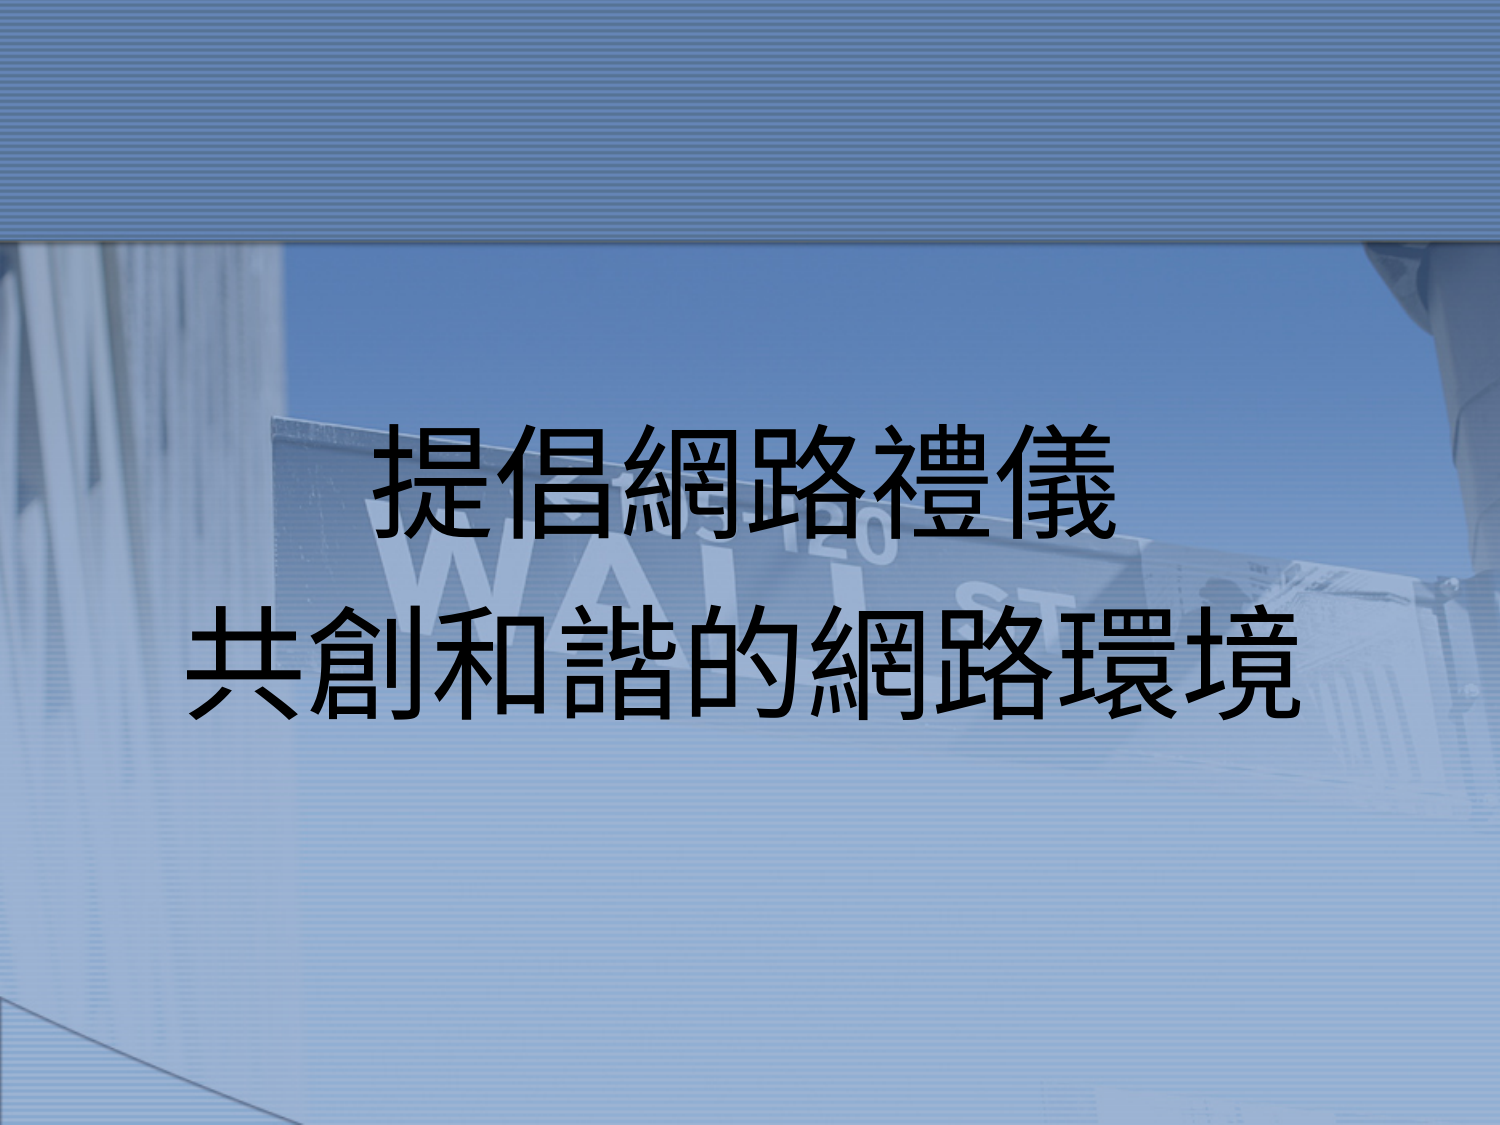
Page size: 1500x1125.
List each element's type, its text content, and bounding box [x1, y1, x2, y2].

picture [0, 0, 1500, 1125]
list 提倡網路禮儀 共創和諧的網路環境 [29, 397, 1459, 953]
